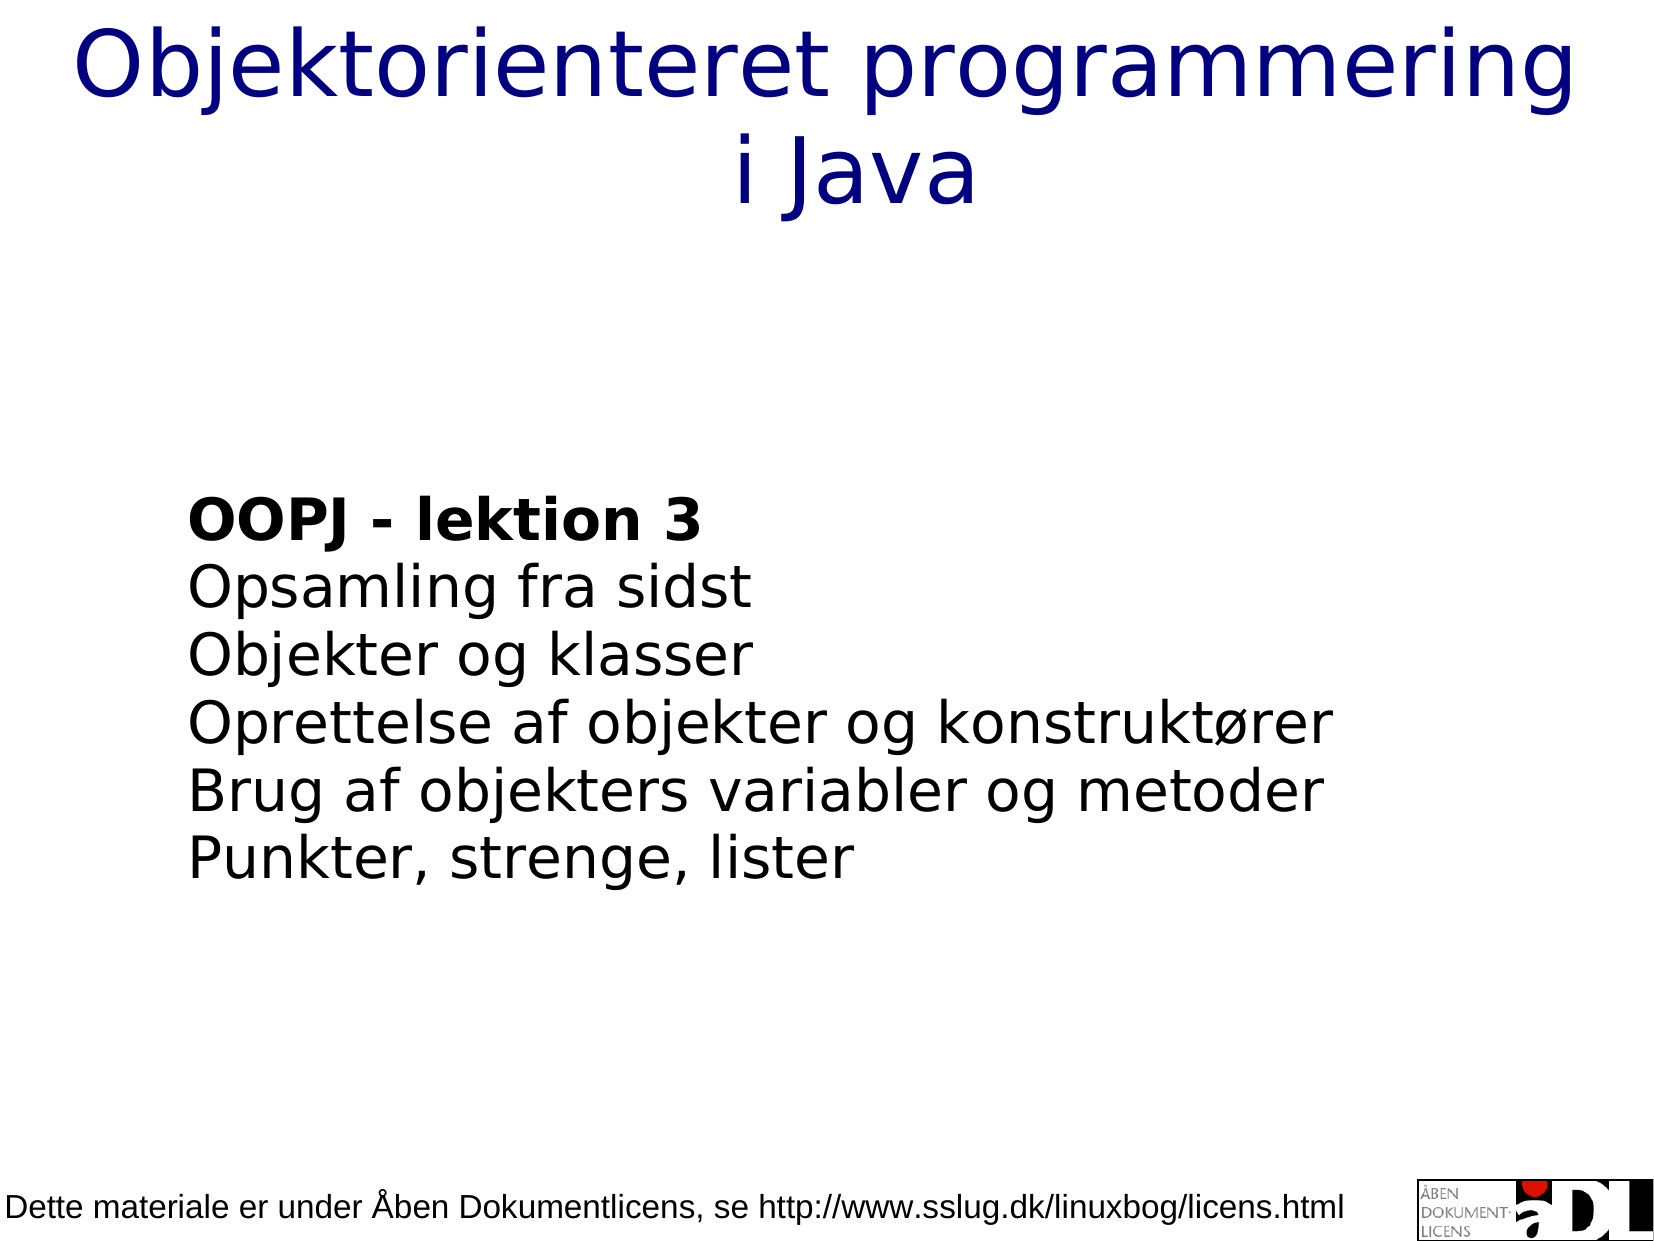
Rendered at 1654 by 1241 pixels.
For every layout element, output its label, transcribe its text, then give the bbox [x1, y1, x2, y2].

text_box Dette materiale er under Åben Dokumentlicens, se http://www.sslug.dk/linuxbog/licens.html [4, 1188, 1348, 1238]
subtitle OOPJ - lektion 3 Opsamling fra sidst Objekter og klasser Oprettelse af objekter og konstruktører Brug af objekters variabler og metoder Punkter, strenge, lister [151, 221, 1532, 1157]
picture [1417, 1179, 1654, 1241]
title Objektorienteret programmering i Java [72, 10, 1582, 225]
